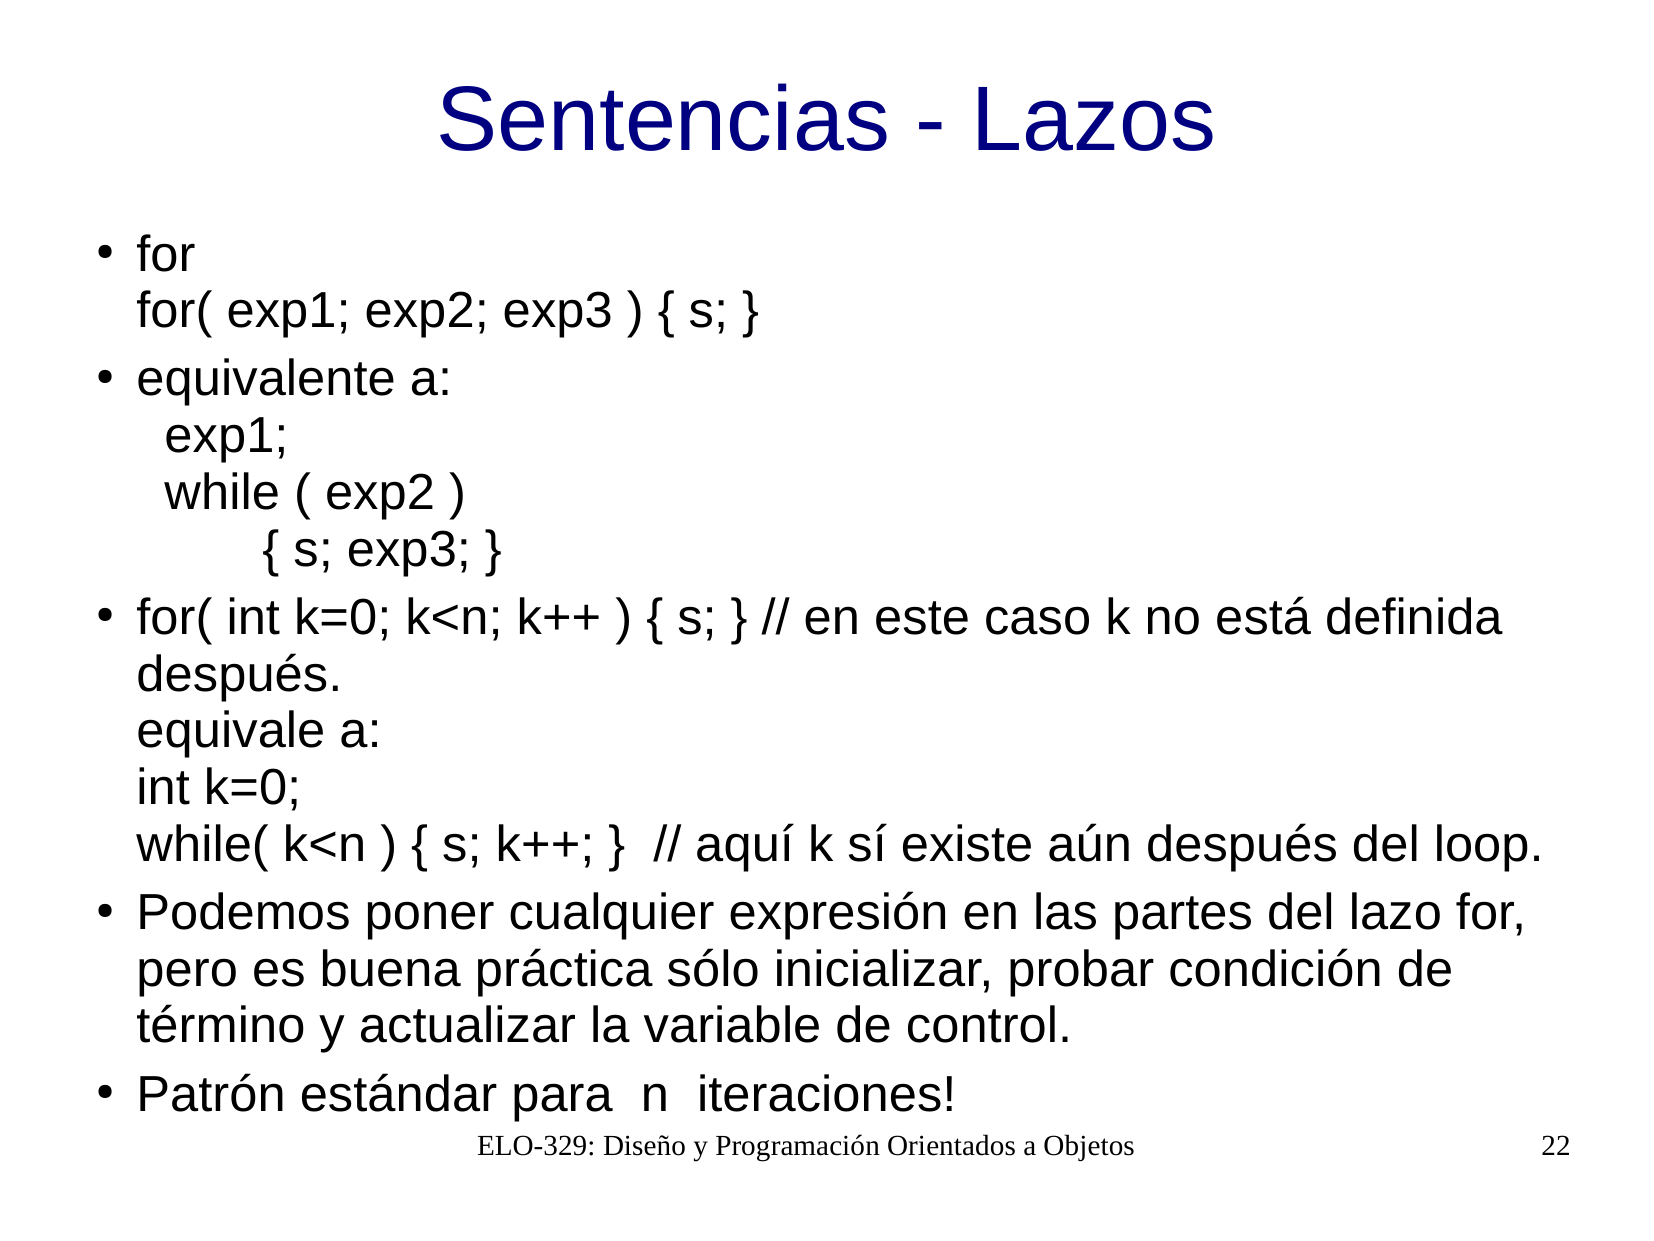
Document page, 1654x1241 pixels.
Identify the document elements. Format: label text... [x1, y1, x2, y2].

list for for( exp1; exp2; exp3 ) { s; } equivalente a: exp1; while ( exp2 ) { s; exp3; } for( int k=0; k<n; k++ ) { s; } // en este caso k no está definida después. equivale a: int k=0; while( k<n ) { s; k++; } // aquí k sí existe aún después del loop. Podemos poner cualquier expresión en las partes del lazo for, pero es buena práctica sólo inicializar, probar condición de término y actualizar la variable de control. Patrón estándar para n iteraciones! [82, 225, 1571, 1126]
title Sentencias - Lazos [82, 56, 1571, 181]
